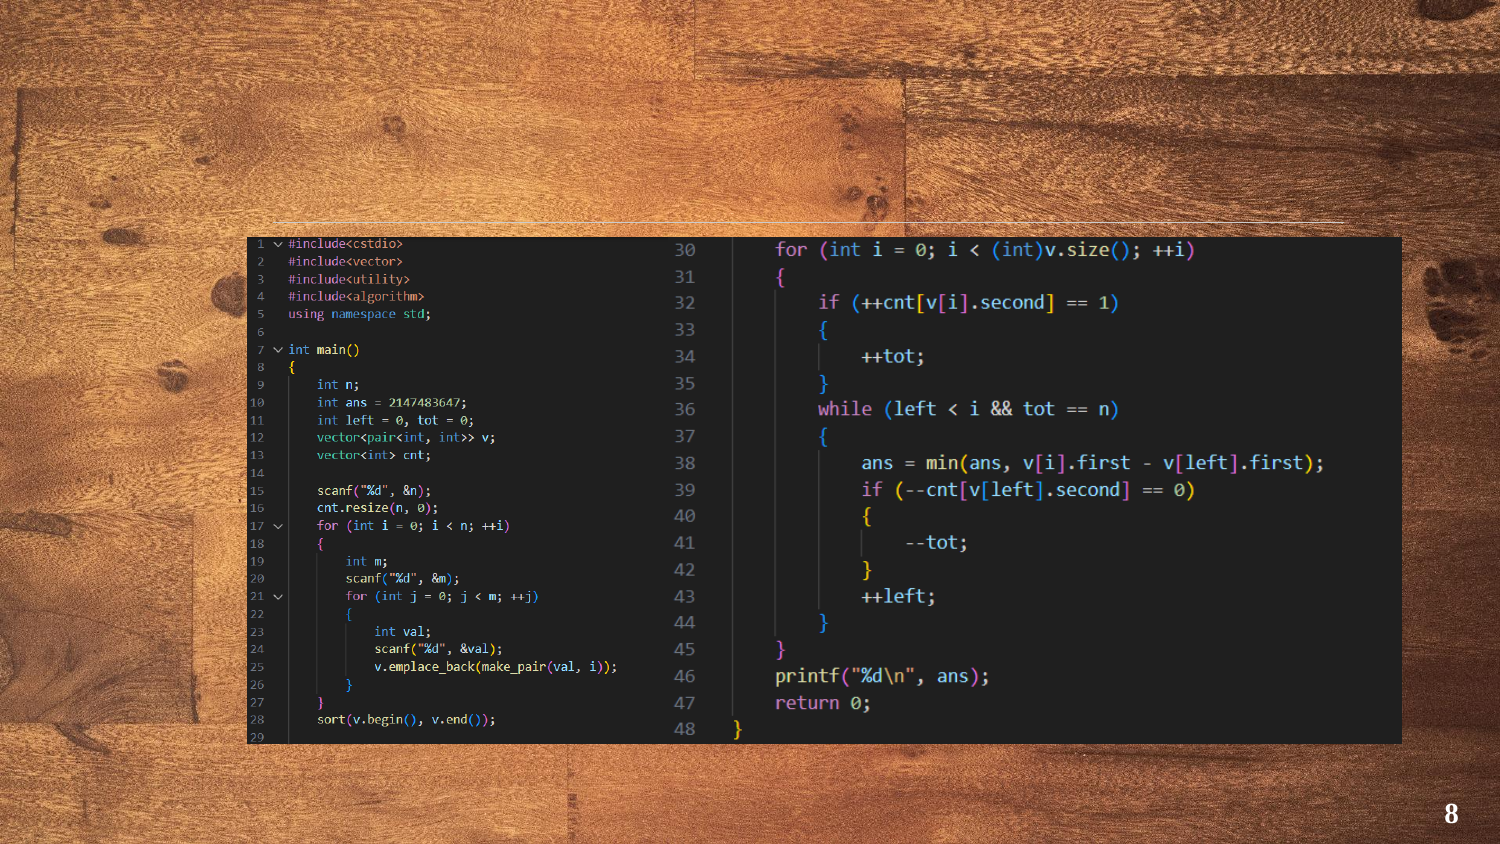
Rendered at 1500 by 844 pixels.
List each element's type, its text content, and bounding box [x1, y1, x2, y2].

slide_number 7 [1429, 779, 1500, 844]
title 範例程式 [255, 117, 1341, 233]
picture [247, 237, 1402, 744]
